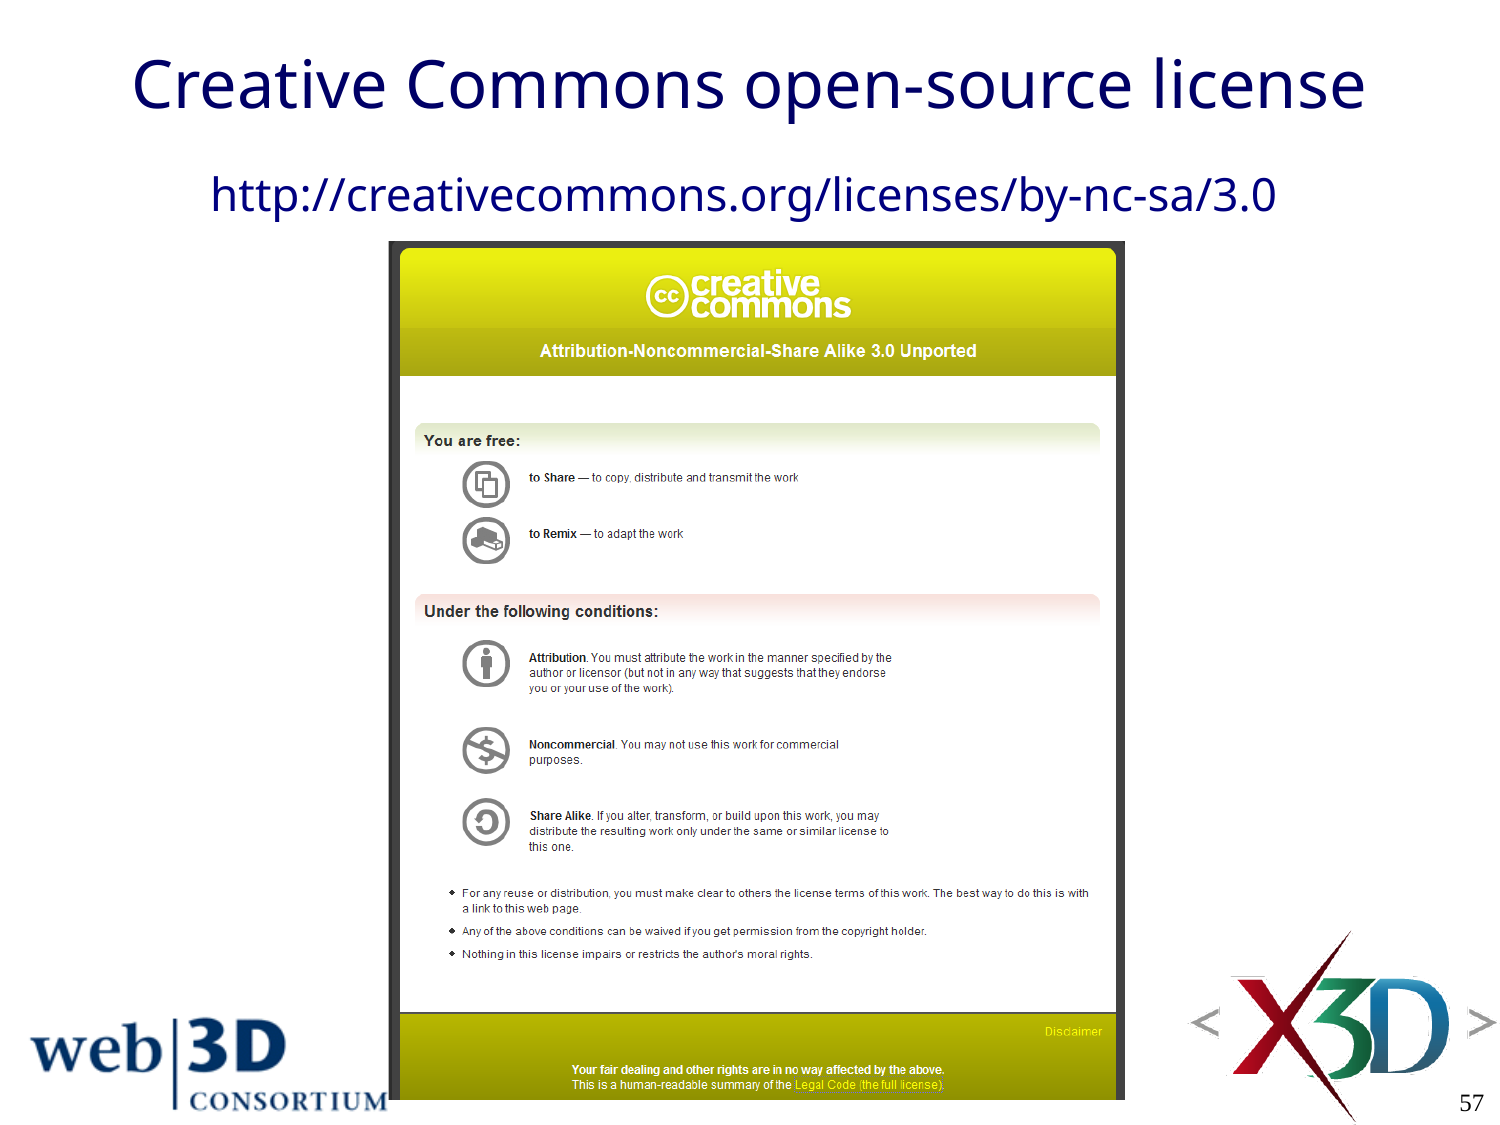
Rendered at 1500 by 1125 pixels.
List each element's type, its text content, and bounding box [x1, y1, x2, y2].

title Creative Commons open-source license http://creativecommons.org/licenses/by-nc-sa/3.0 [112, 37, 1388, 226]
picture [12, 241, 1126, 1121]
picture [1187, 926, 1500, 1125]
